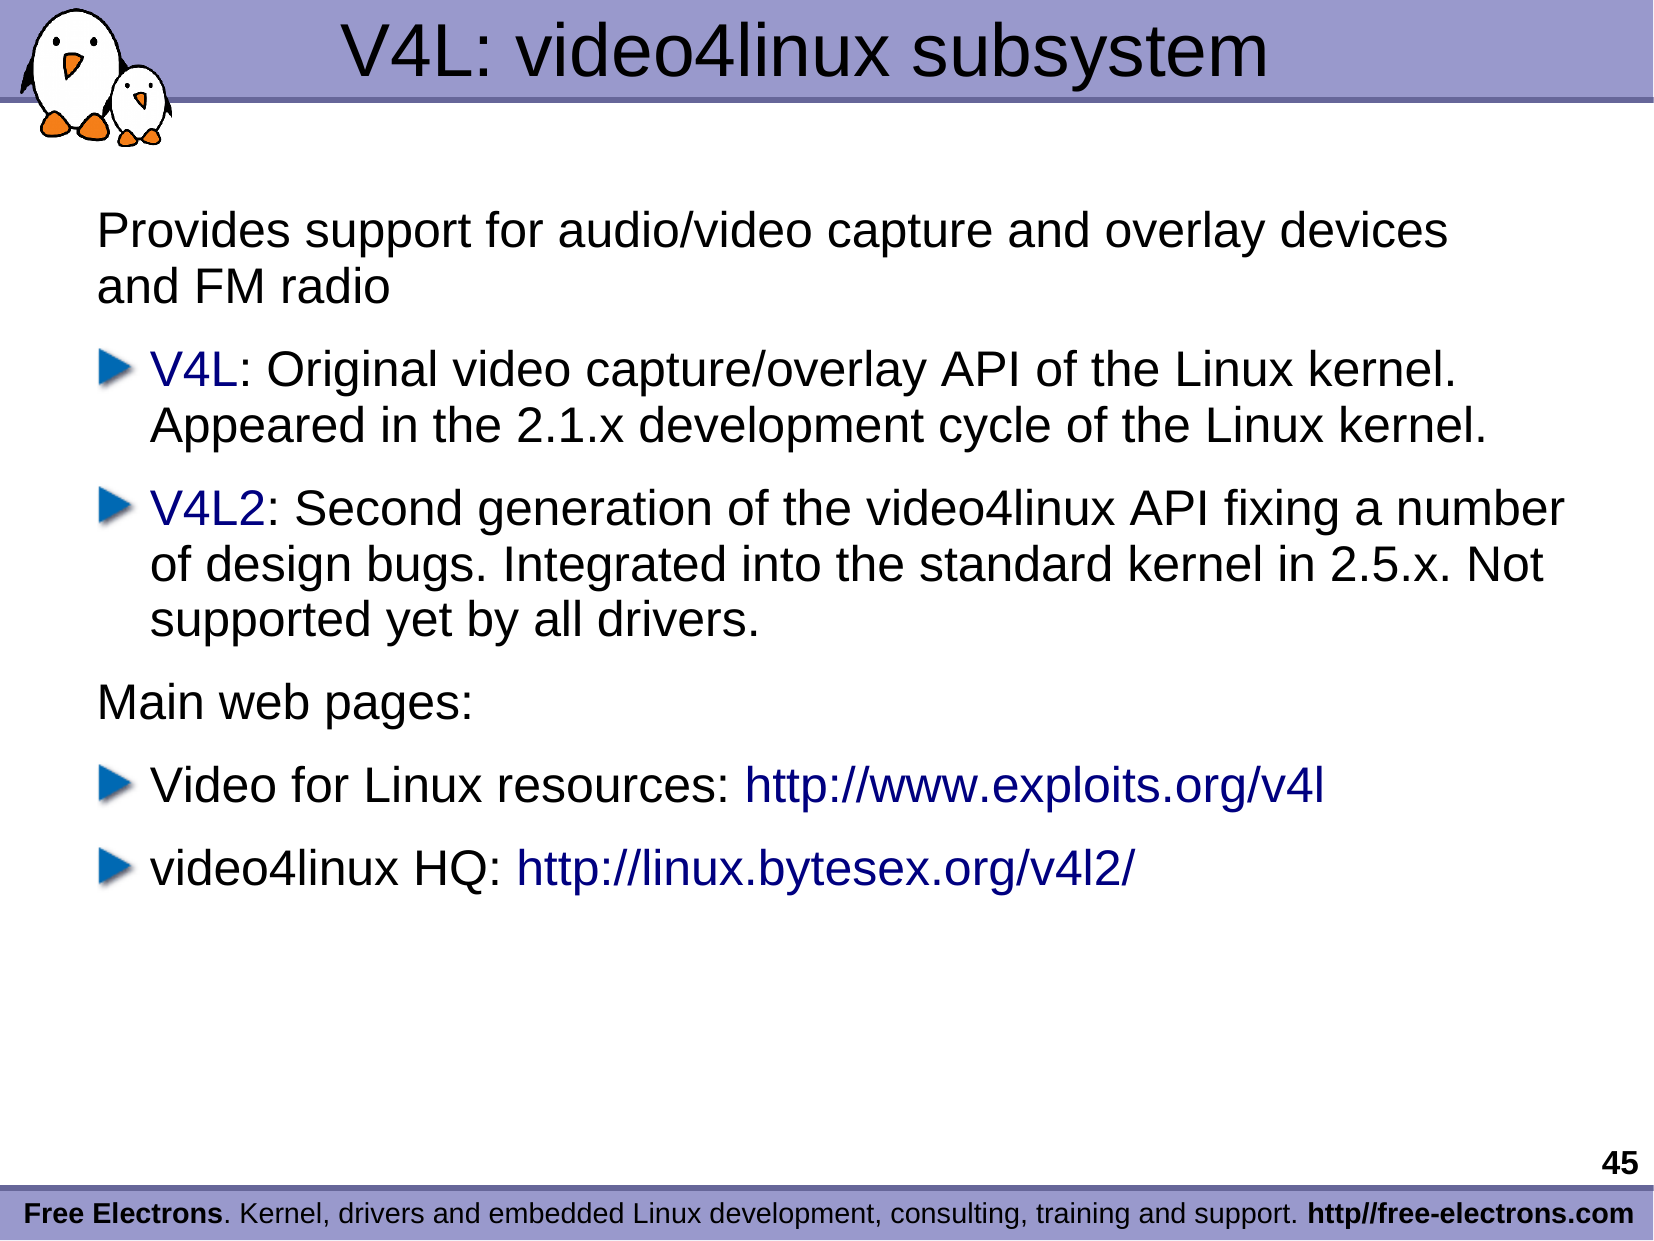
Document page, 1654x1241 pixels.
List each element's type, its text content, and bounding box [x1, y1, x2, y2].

picture [20, 8, 172, 147]
list Provides support for audio/video capture and overlay devices and FM radio V4L: Original video capture/overlay API of the Linux kernel. Appeared in the 2.1.x development cycle of the Linux kernel. V4L2: Second generation of the video4linux API fixing a number of design bugs. Integrated into the standard kernel in 2.5.x. Not supported yet by all drivers. Main web pages: Video for Linux resources: http://www.exploits.org/v4l video4linux HQ: http://linux.bytesex.org/v4l2/ [78, 202, 1580, 1043]
title V4L: video4linux subsystem [60, 0, 1551, 101]
